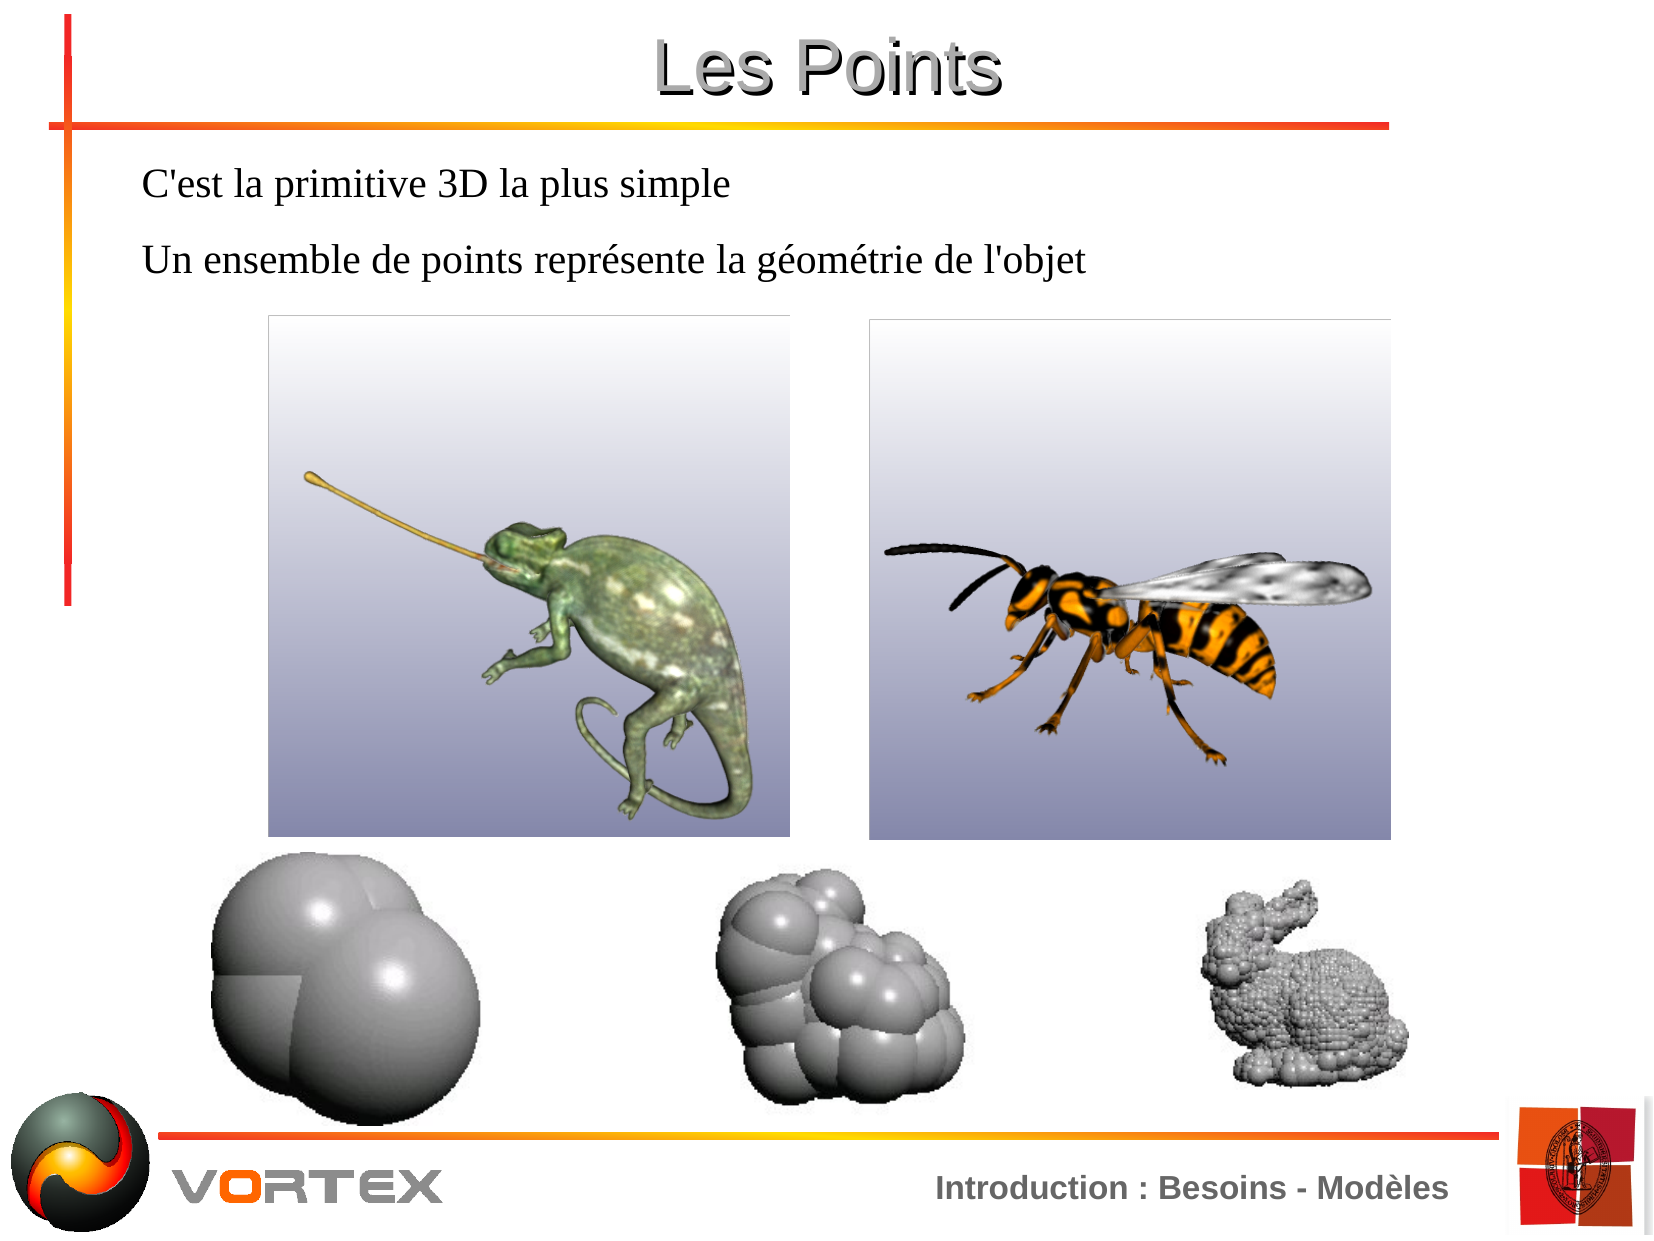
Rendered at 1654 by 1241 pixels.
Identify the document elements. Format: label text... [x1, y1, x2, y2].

picture [1505, 1096, 1653, 1235]
title Les Points [0, 1, 1654, 130]
list C'est la primitive 3D la plus simple Un ensemble de points représente la géométrie de l'objet [124, 160, 1530, 1103]
picture [11, 1092, 1409, 1232]
